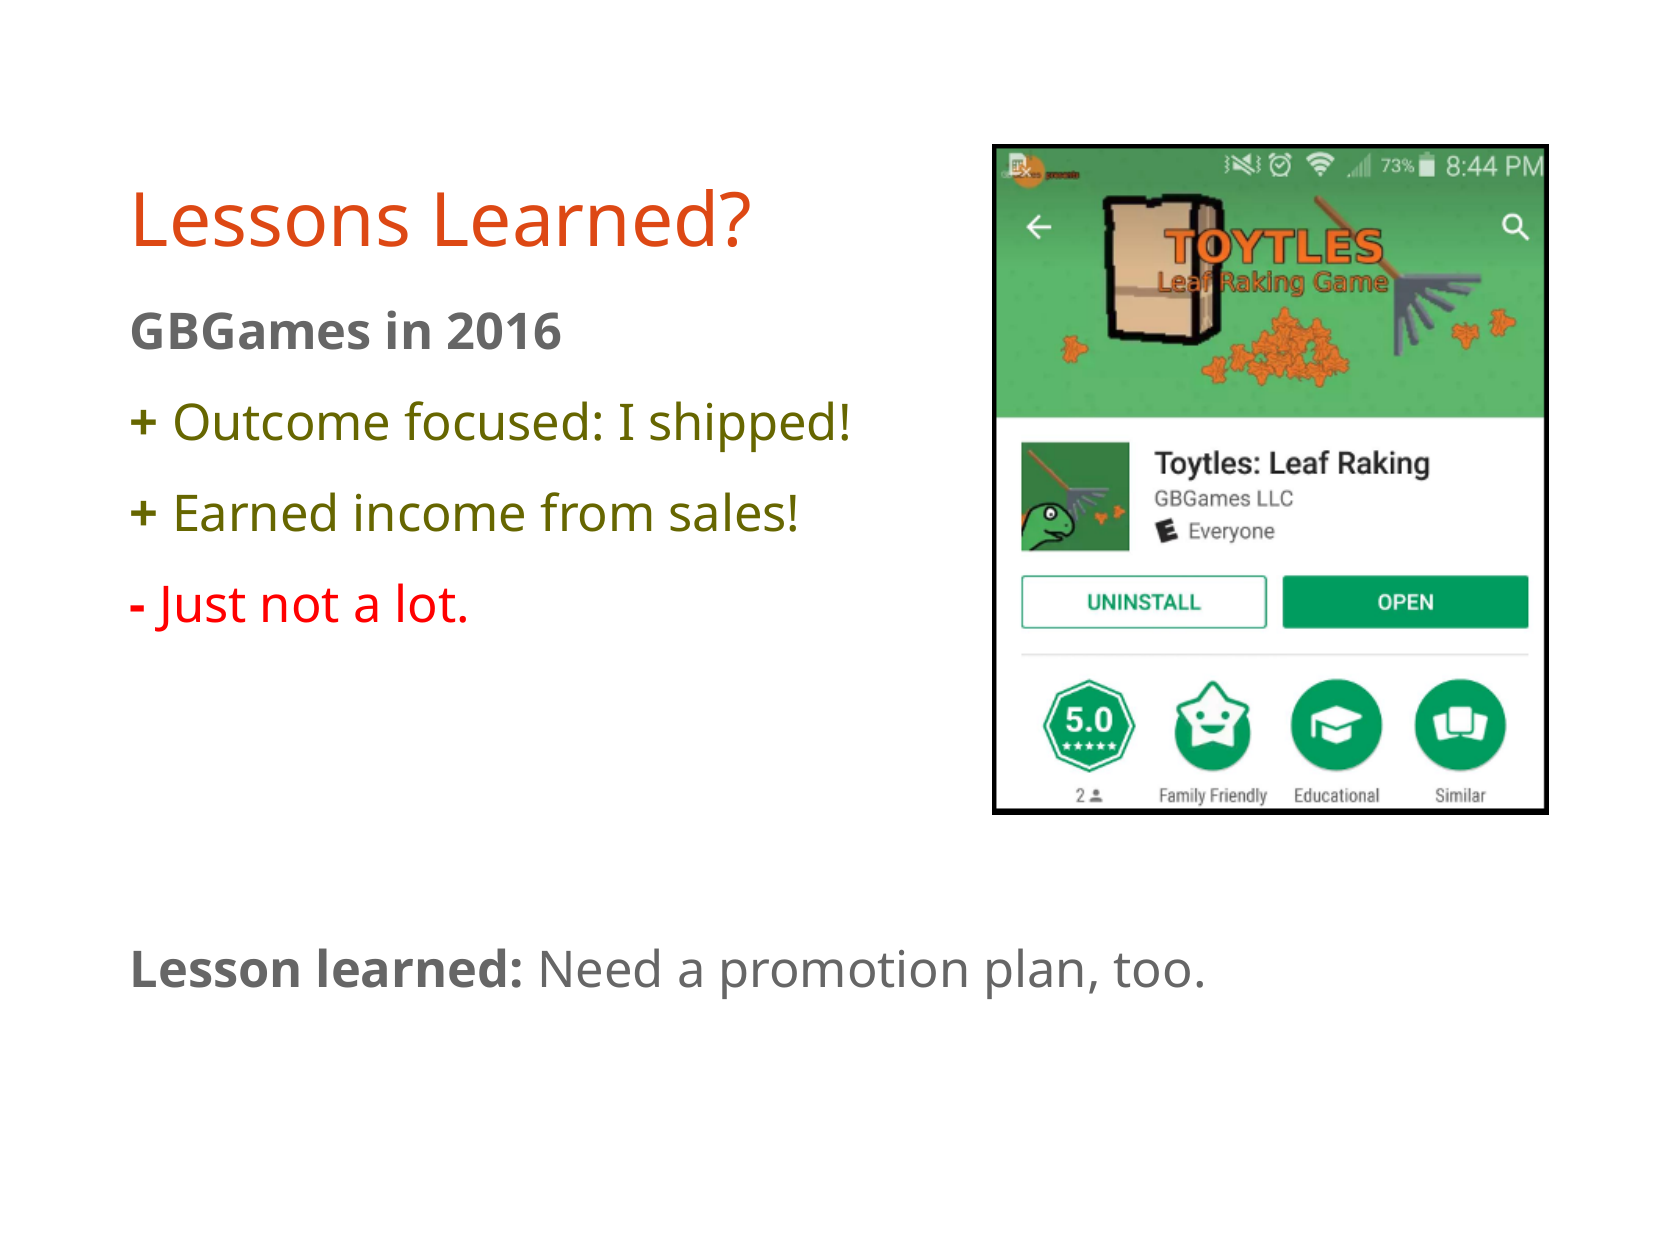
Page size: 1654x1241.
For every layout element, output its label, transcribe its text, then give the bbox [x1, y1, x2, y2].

title Lessons Learned? [129, 153, 992, 281]
list GBGames in 2016 + Outcome focused: I shipped! + Earned income from sales! - Just not a lot. Lesson learned: Need a promotion plan, too. [129, 295, 1518, 1010]
picture [992, 144, 1549, 815]
